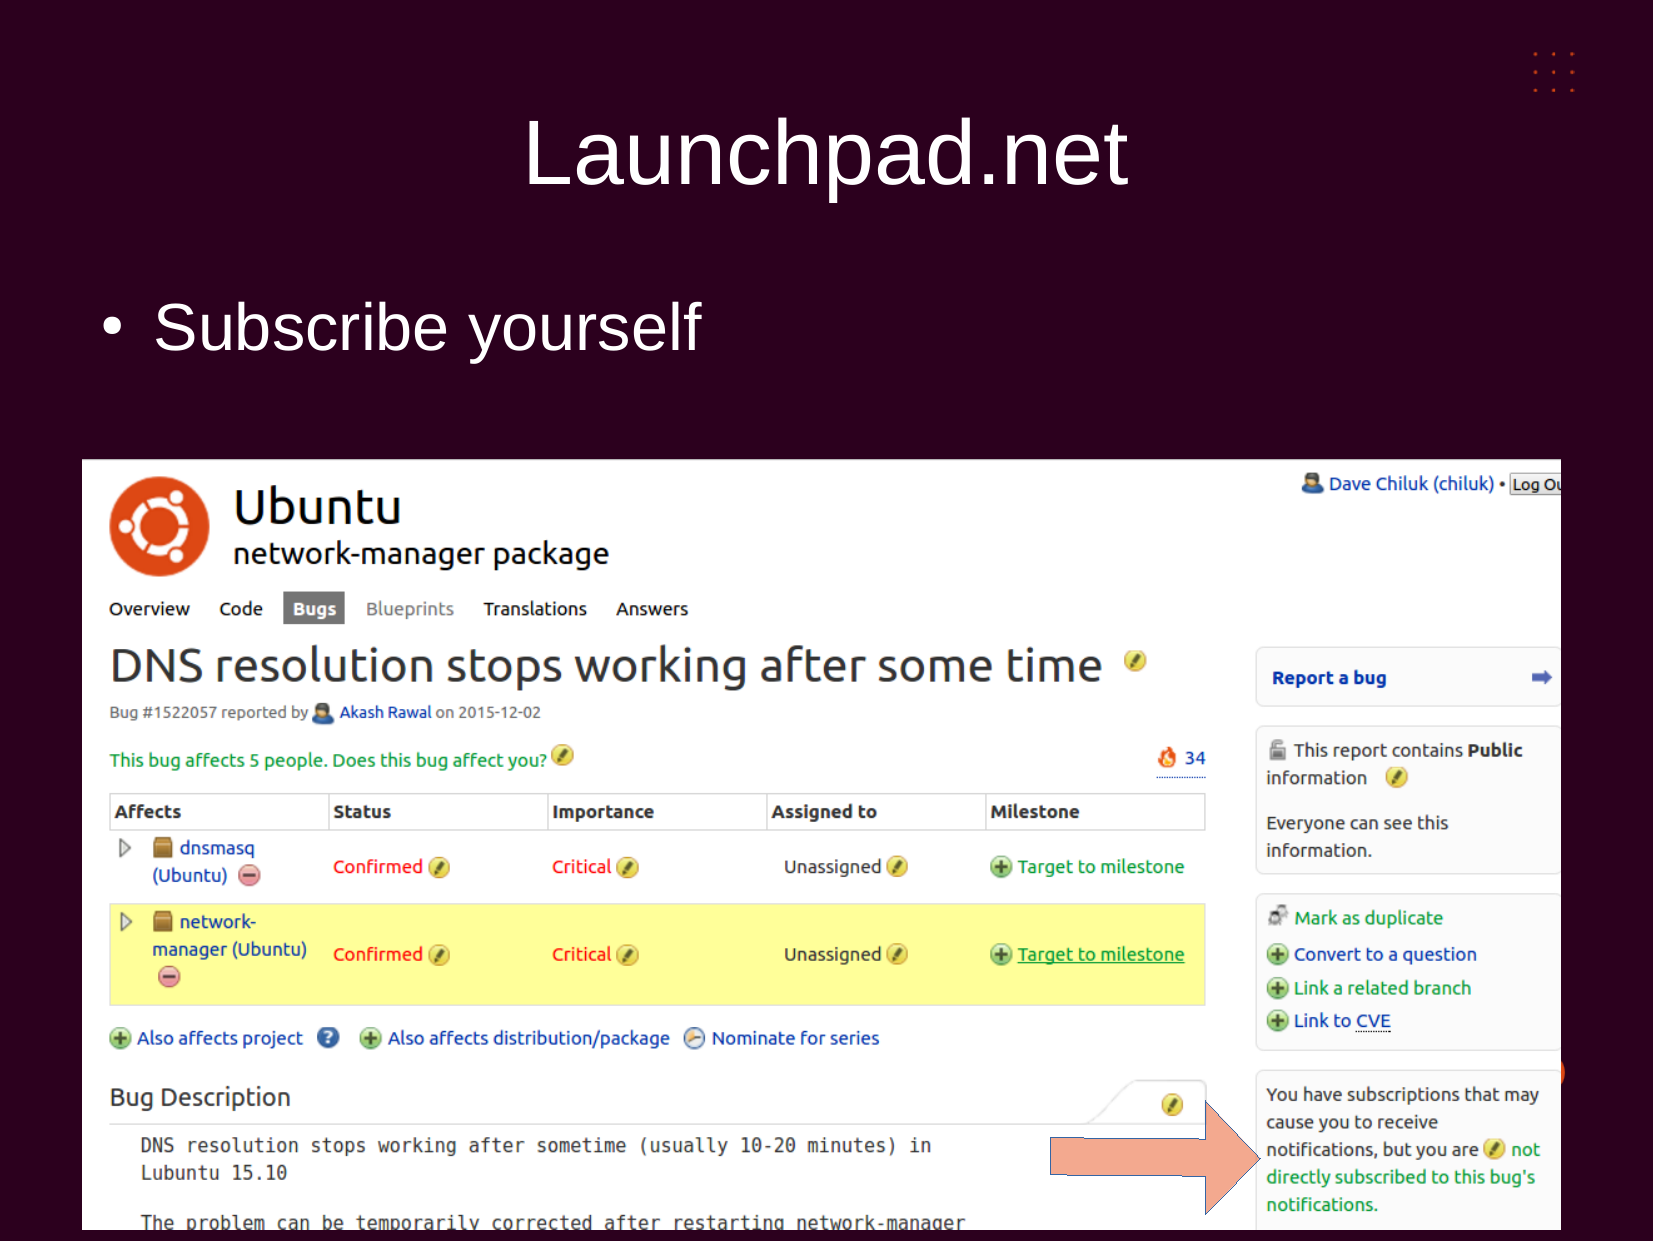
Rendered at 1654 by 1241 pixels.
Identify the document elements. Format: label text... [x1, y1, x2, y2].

title Launchpad.net [82, 49, 1571, 257]
list Subscribe yourself [82, 290, 1571, 1010]
picture [82, 459, 1653, 1231]
text_box [1050, 1100, 1261, 1215]
picture [1571, 49, 1575, 94]
